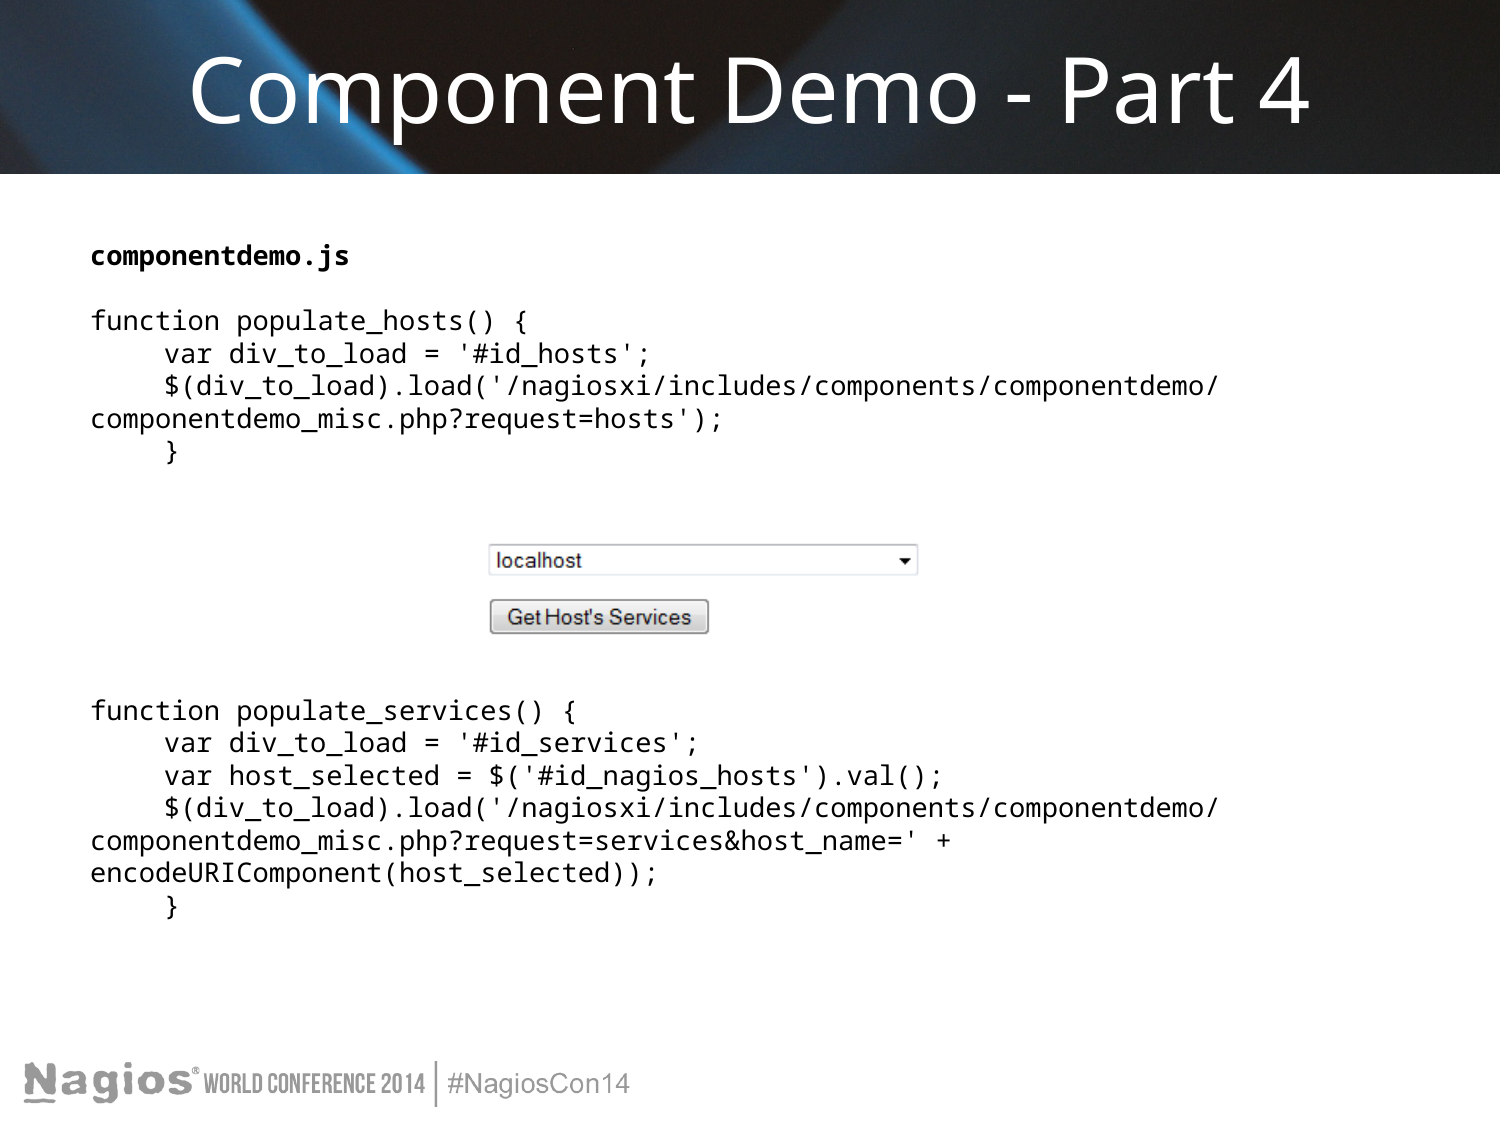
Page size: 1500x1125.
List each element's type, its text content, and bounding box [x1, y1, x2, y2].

list componentdemo.js function populate_hosts() { var div_to_load = '#id_hosts'; $(div_to_load).load('/nagiosxi/includes/components/componentdemo/componentdemo_misc.php?request=hosts'); } function populate_services() { var div_to_load = '#id_services'; var host_selected = $('#id_nagios_hosts').val(); $(div_to_load).load('/nagiosxi/includes/components/componentdemo/componentdemo_misc.php?request=services&host_name=' + encodeURIComponent(host_selected)); } [75, 231, 1426, 1016]
picture [12, 1040, 638, 1125]
picture [484, 538, 939, 650]
title Component Demo - Part 4 [0, 0, 1500, 174]
